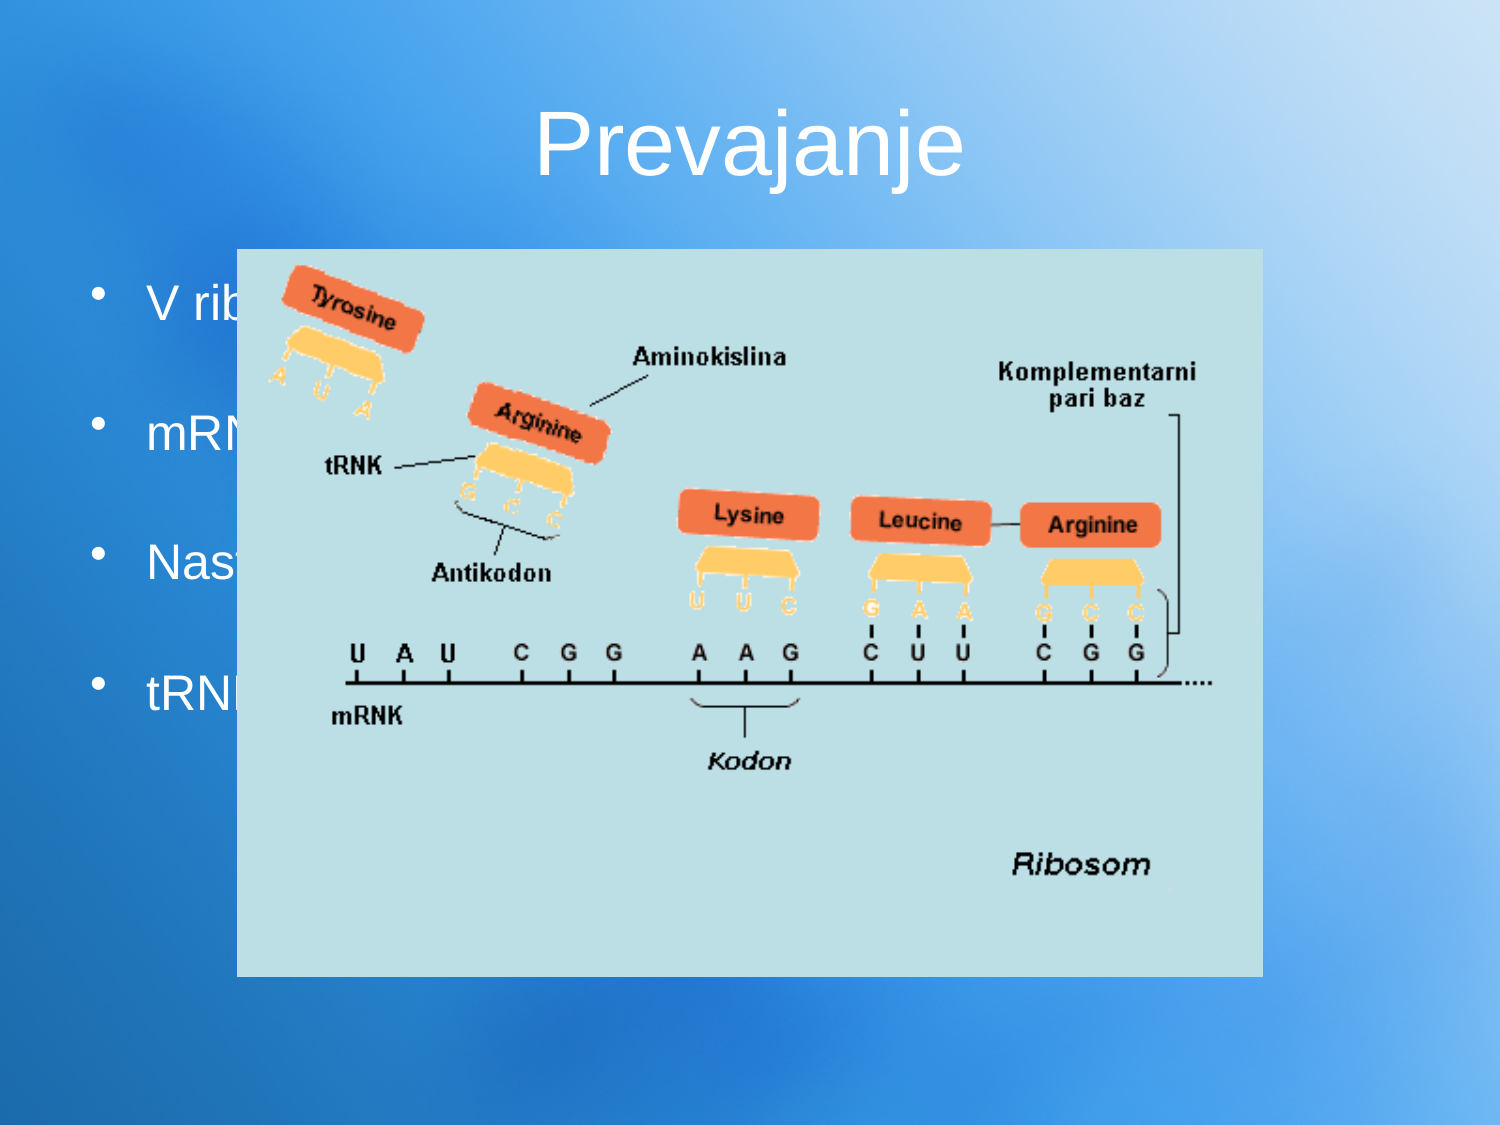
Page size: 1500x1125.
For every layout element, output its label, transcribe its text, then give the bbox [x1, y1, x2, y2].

picture [0, 0, 1500, 1125]
list V ribosomu mRNK, rRNK, tRNK Nastanek beljakovin po zapisu mRNK tRNK prenašajo aminokisline [75, 262, 237, 738]
title Prevajanje [75, 45, 1425, 233]
